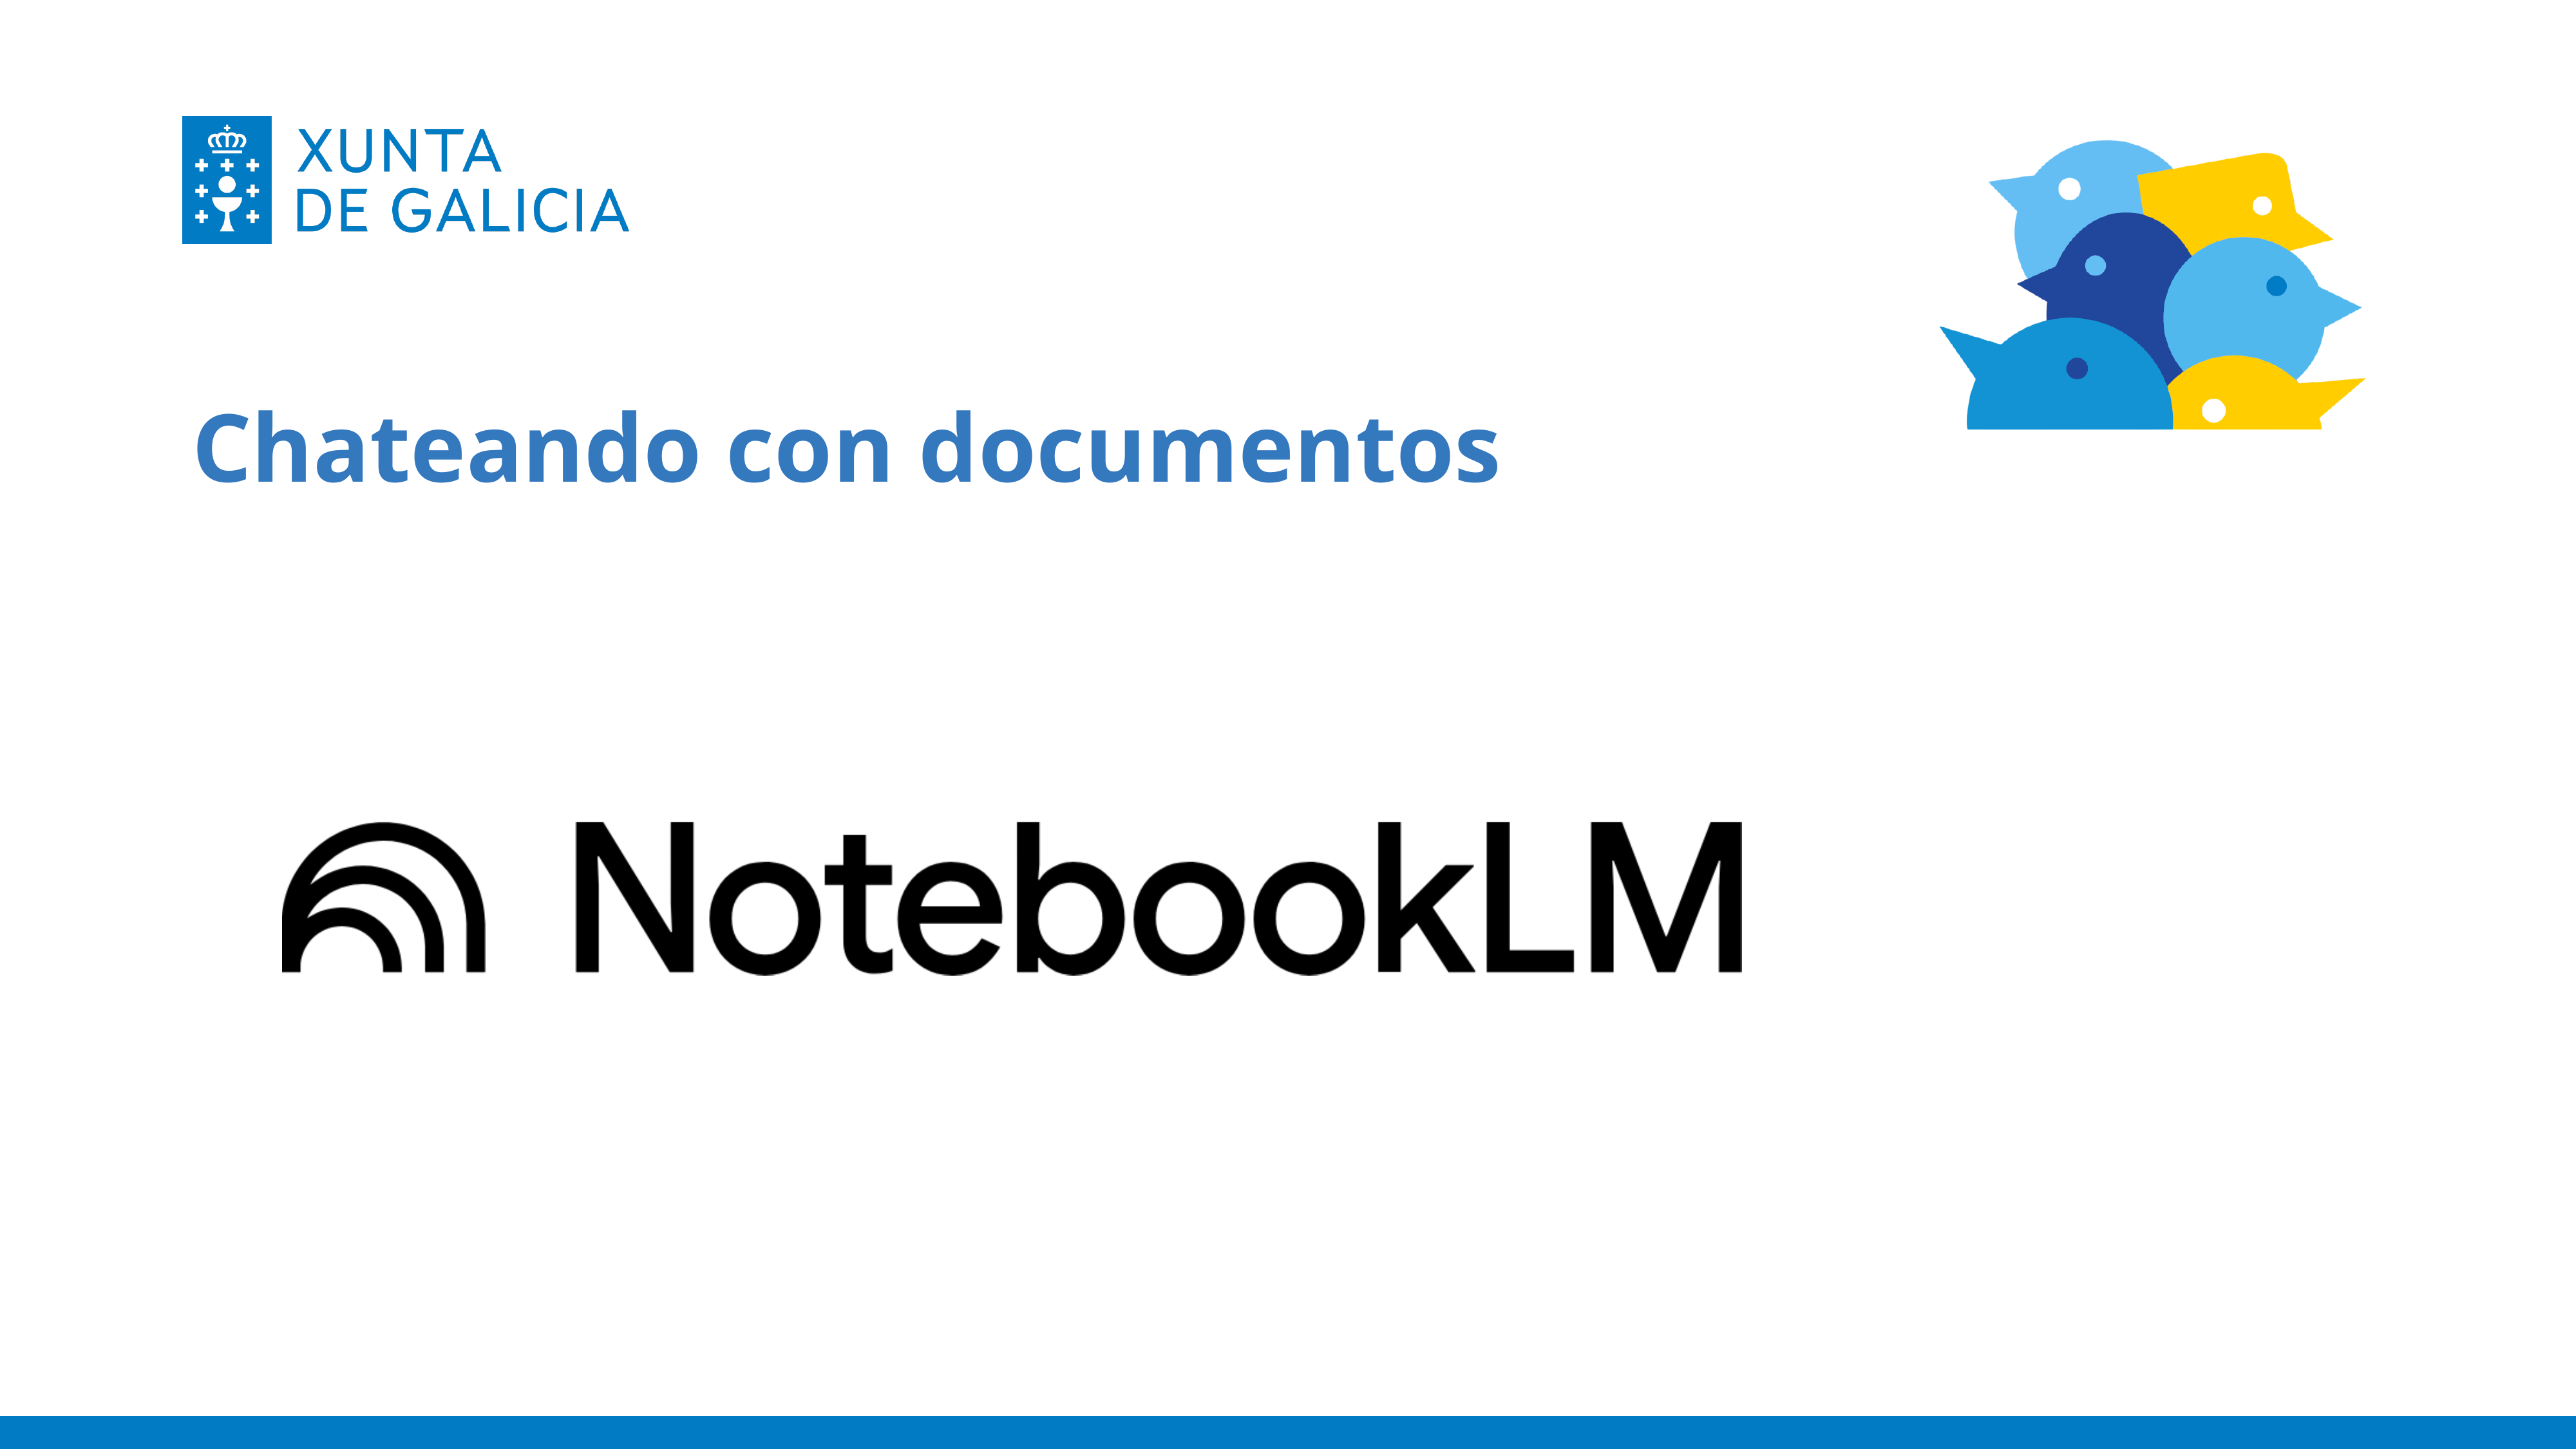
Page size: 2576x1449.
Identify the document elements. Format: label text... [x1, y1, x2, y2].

text_box Chateando con documentos [182, 377, 1795, 784]
picture [1902, 121, 2396, 433]
picture [182, 116, 629, 244]
picture [282, 821, 1742, 976]
text_box [0, 1416, 2576, 1449]
